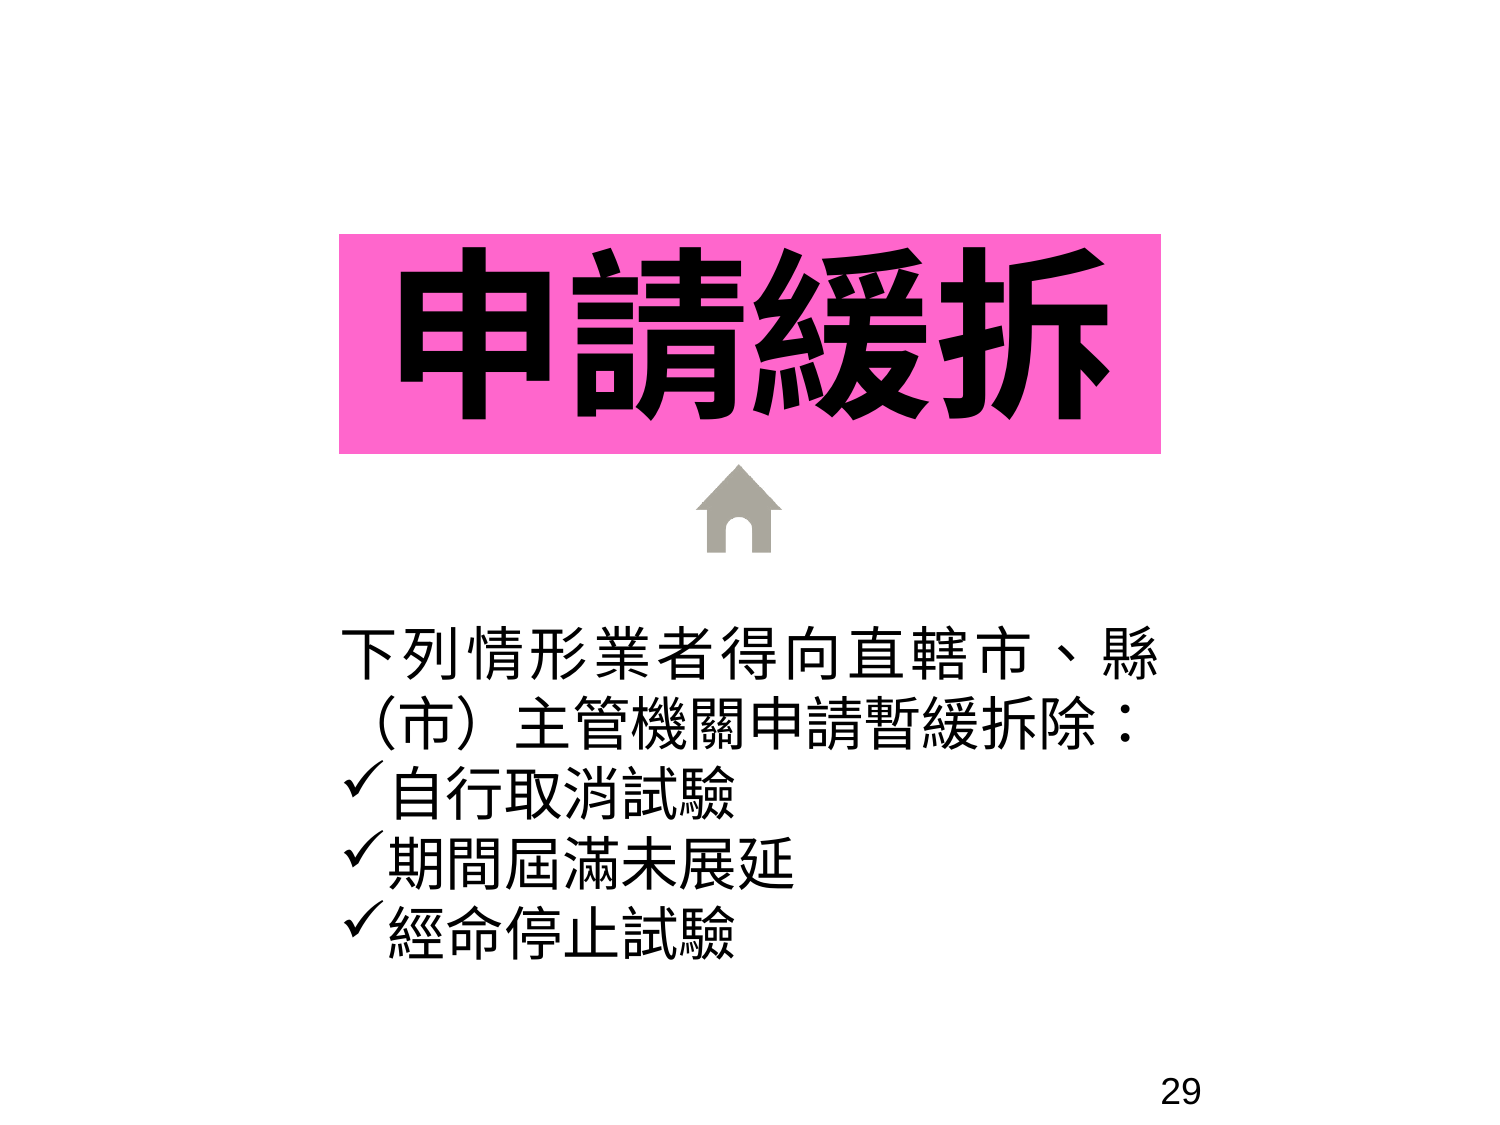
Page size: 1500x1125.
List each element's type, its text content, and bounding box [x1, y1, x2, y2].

text_box <編號> [1145, 1059, 1496, 1120]
text_box 下列情形業者得向直轄市、縣（市）主管機關申請暫緩拆除： 自行取消試驗 期間屆滿未展延 經命停止試驗 [324, 609, 1176, 975]
text_box 申請緩拆 [336, 231, 1164, 457]
picture [684, 456, 798, 563]
